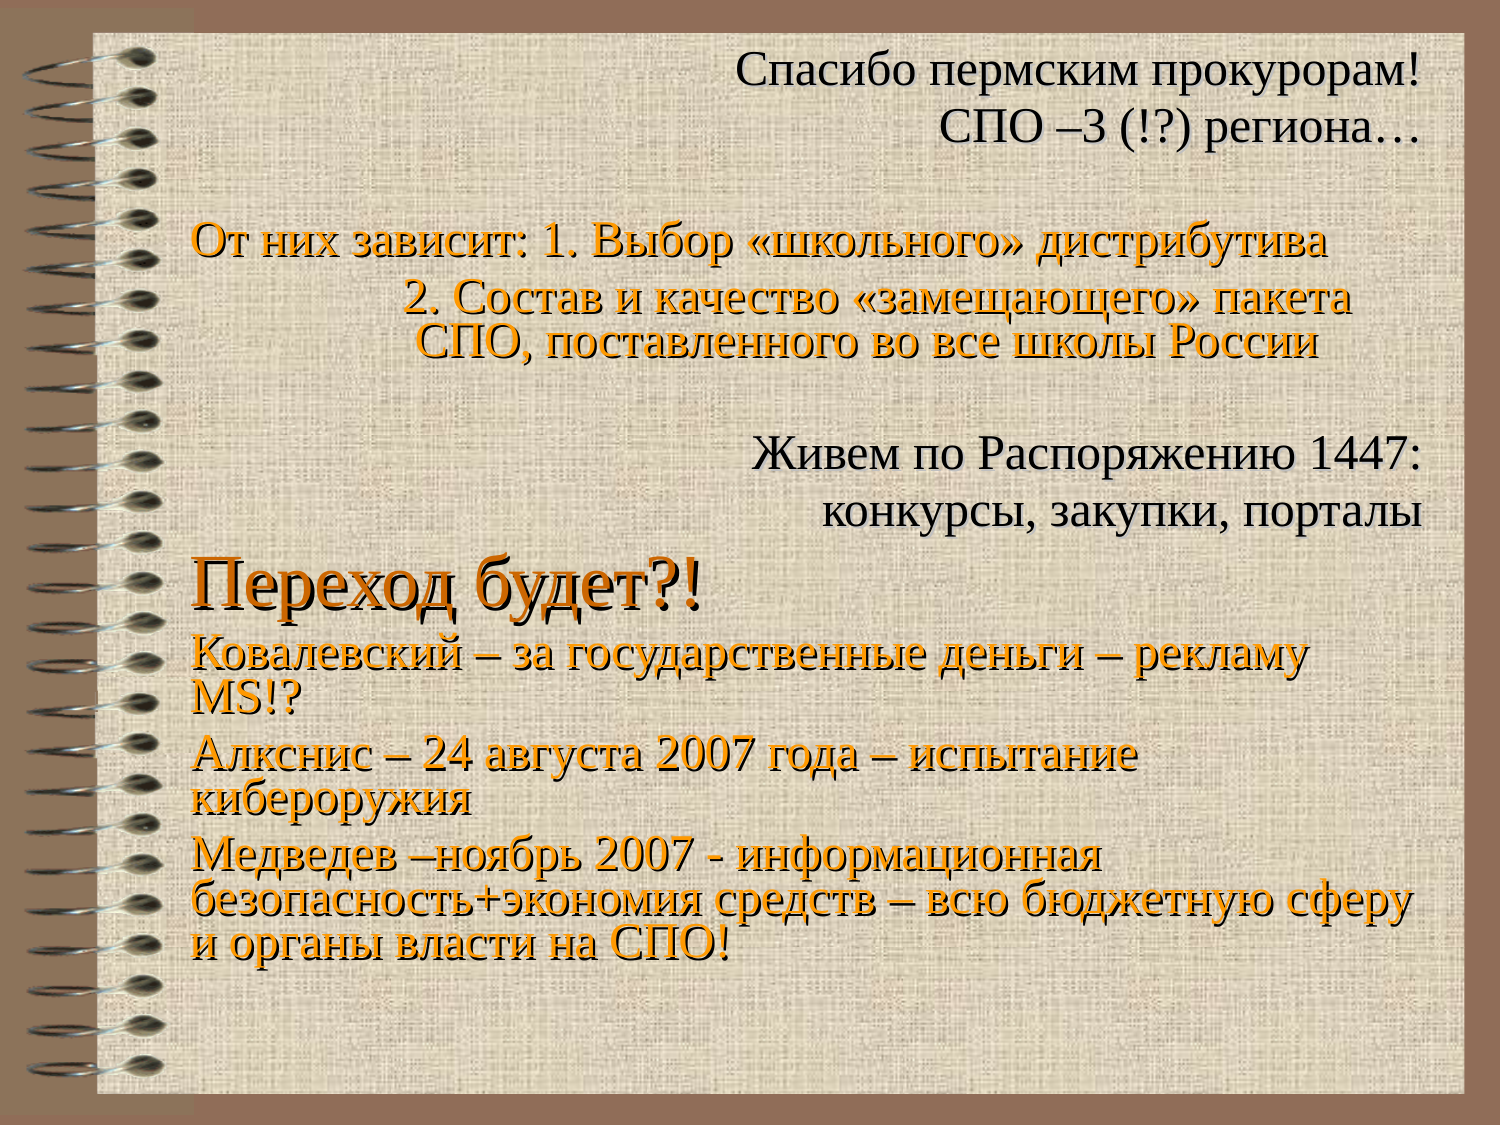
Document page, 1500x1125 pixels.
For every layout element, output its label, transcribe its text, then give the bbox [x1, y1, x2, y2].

subtitle Спасибо пермским прокурорам! СПО –3 (!?) региона… От них зависит: 1. Выбор «школьного» дистрибутива 2. Состав и качество «замещающего» пакета СПО, поставленного во все школы России Живем по Распоряжению 1447: конкурсы, закупки, порталы Переход будет?! Ковалевский – за государственные деньги – рекламу MS!? Алкснис – 24 августа 2007 года – испытание кибероружия Медведев –ноябрь 2007 - информационная безопасность+экономия средств – всю бюджетную сферу и органы власти на СПО! [174, 42, 1438, 1059]
picture [0, 8, 1465, 1115]
